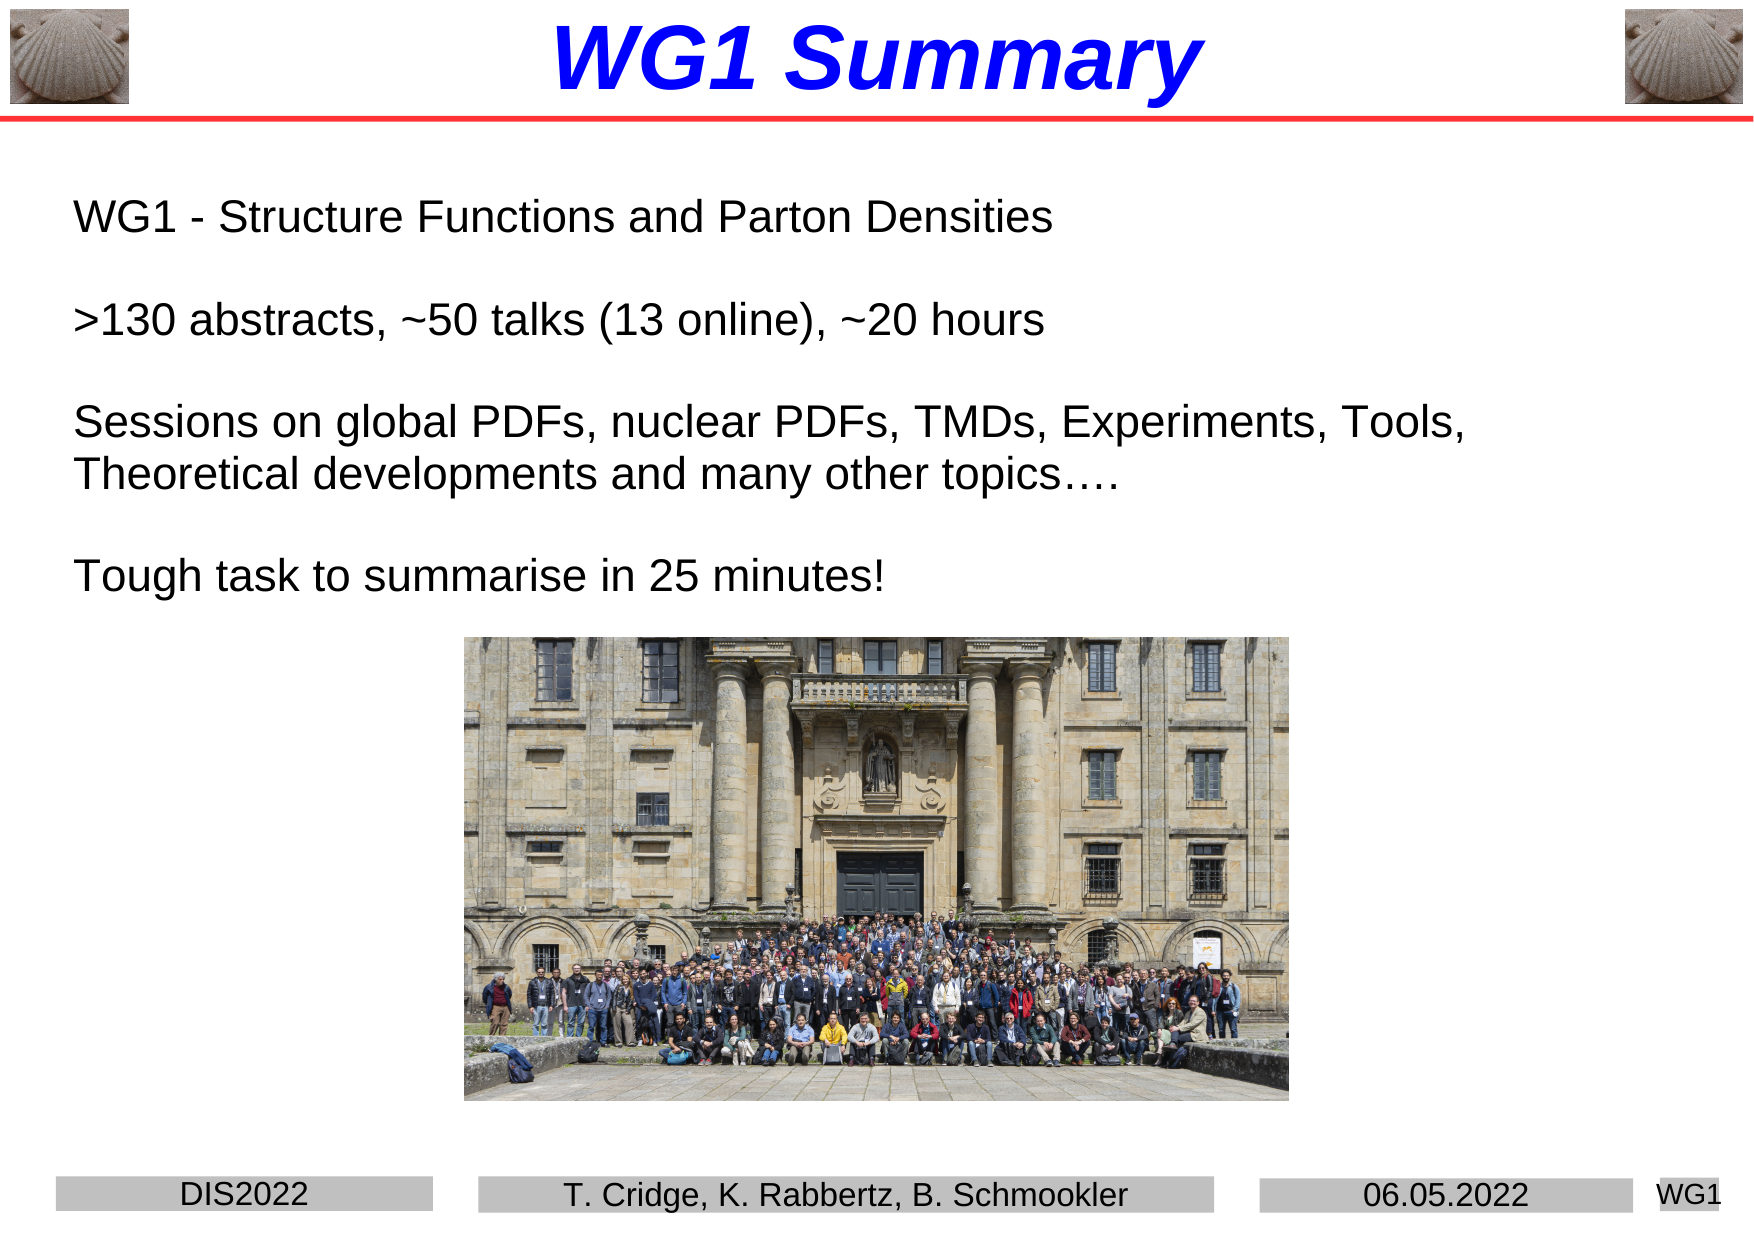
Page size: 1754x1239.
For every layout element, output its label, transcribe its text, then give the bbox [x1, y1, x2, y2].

picture [10, 9, 124, 104]
picture [1630, 9, 1743, 104]
title WG1 Summary [124, 0, 1630, 116]
picture [464, 637, 1289, 1101]
text_box WG1 - Structure Functions and Parton Densities >130 abstracts, ~50 talks (13 online), ~20 hours Sessions on global PDFs, nuclear PDFs, TMDs, Experiments, Tools, Theoretical developments and many other topics…. Tough task to summarise in 25 minutes! [61, 185, 1680, 608]
